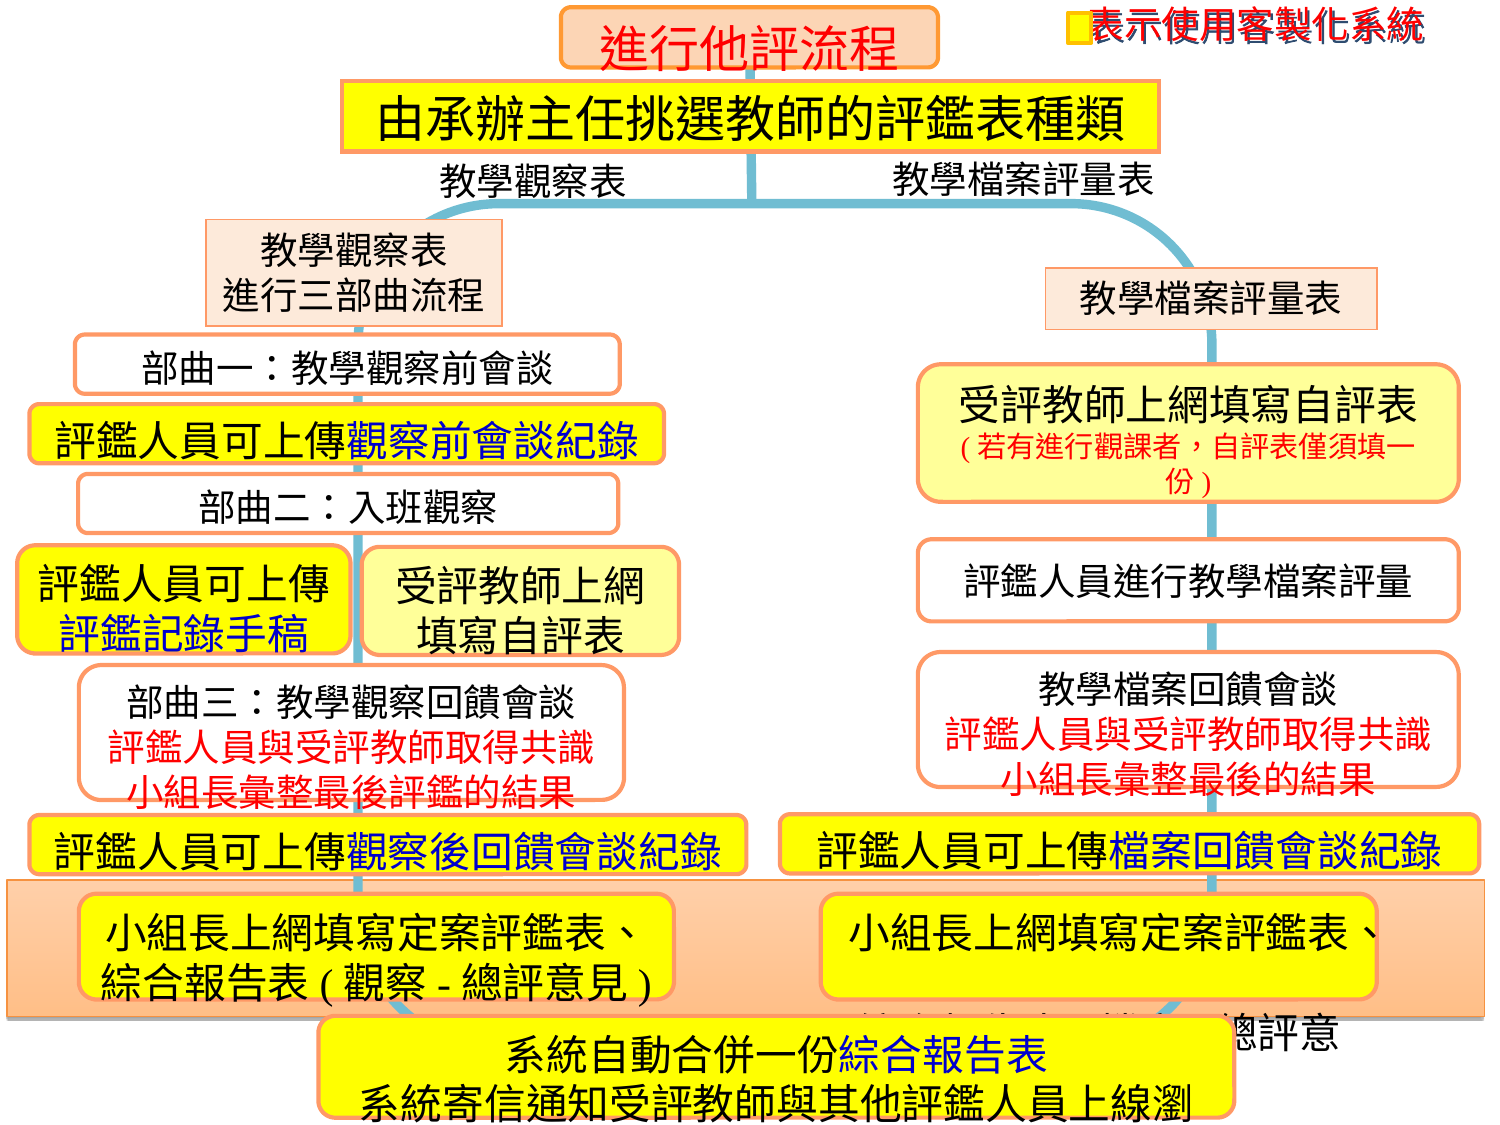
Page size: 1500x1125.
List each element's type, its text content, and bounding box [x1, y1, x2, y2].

text_box 小組長上網填寫定案評鑑表、 綜合報告表(檔案-總評意見) [820, 893, 1377, 1000]
text_box 系統自動合併一份綜合報告表 系統寄信通知受評教師與其他評鑑人員上線瀏覽 [318, 1015, 1235, 1118]
text_box 評鑑人員可上傳評鑑記錄手稿 [17, 545, 351, 654]
text_box 部曲三：教學觀察回饋會談 評鑑人員與受評教師取得共識小組長彙整最後評鑑的結果 [78, 665, 625, 801]
text_box 表示使用客製化系統 [1048, 0, 1483, 55]
text_box [1068, 13, 1091, 43]
text_box 教學檔案評量表 [1045, 267, 1377, 330]
text_box 部曲一：教學觀察前會談 [74, 334, 620, 394]
text_box 教學檔案回饋會談 評鑑人員與受評教師取得共識小組長彙整最後的結果 [917, 652, 1459, 788]
text_box 教學檔案評量表 [868, 148, 1179, 210]
text_box 小組長上網填寫定案評鑑表、 綜合報告表(觀察-總評意見) [78, 893, 674, 1000]
text_box 由承辦主任挑選教師的評鑑表種類 [342, 81, 1159, 152]
text_box 評鑑人員可上傳觀察後回饋會談紀錄 [29, 815, 747, 875]
text_box [0, 0, 1500, 1125]
text_box 評鑑人員可上傳檔案回饋會談紀錄 [779, 814, 1480, 874]
text_box 評鑑人員進行教學檔案評量 [917, 539, 1459, 622]
text_box 進行他評流程 [560, 7, 939, 68]
text_box 受評教師上網填寫自評表 [361, 546, 680, 655]
text_box 受評教師上網填寫自評表 (若有進行觀課者，自評表僅須填一份) [917, 364, 1459, 502]
text_box 評鑑人員可上傳觀察前會談紀錄 [29, 404, 665, 464]
text_box 部曲二：入班觀察 [78, 473, 619, 534]
text_box 教學觀察表 [424, 149, 691, 211]
text_box 教學觀察表 進行三部曲流程 [205, 219, 502, 327]
